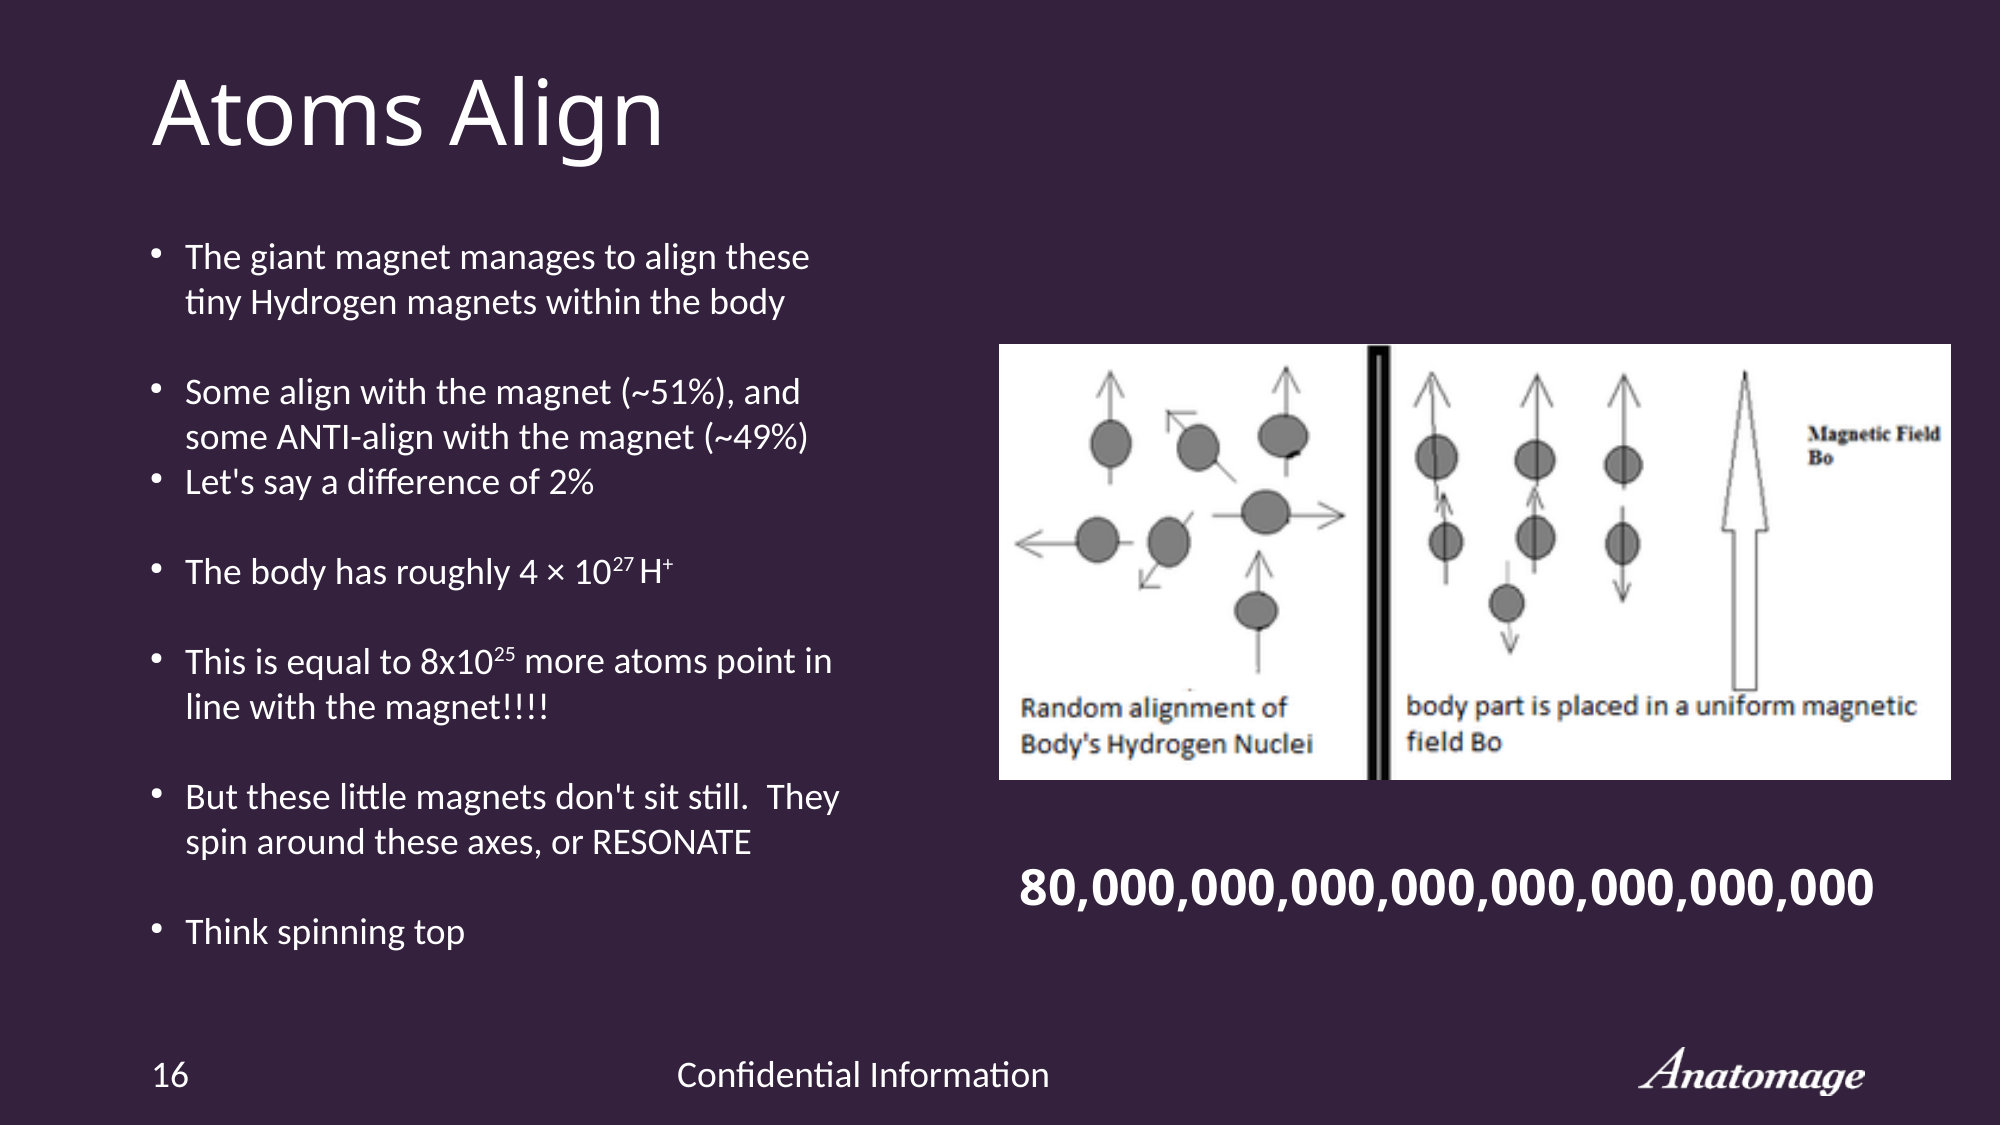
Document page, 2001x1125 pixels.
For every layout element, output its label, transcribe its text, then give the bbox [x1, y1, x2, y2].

footer Confidential Information [662, 1042, 1338, 1103]
slide_number <number> [136, 1042, 587, 1103]
title Atoms Align [137, 60, 1863, 278]
text_box The giant magnet manages to align these tiny Hydrogen magnets within the body Some align with the magnet (~51%), and some ANTI-align with the magnet (~49%) Let's say a difference of 2% The body has roughly 4 × 1027 H+ This is equal to 8x1025 more atoms point in line with the magnet!!!! But these little magnets don't sit still. They spin around these axes, or RESONATE Think spinning top [134, 223, 886, 871]
picture [999, 344, 1951, 781]
picture [1638, 1047, 1865, 1096]
title 80,000,000,000,000,000,000,000,000 [1005, 855, 1966, 946]
